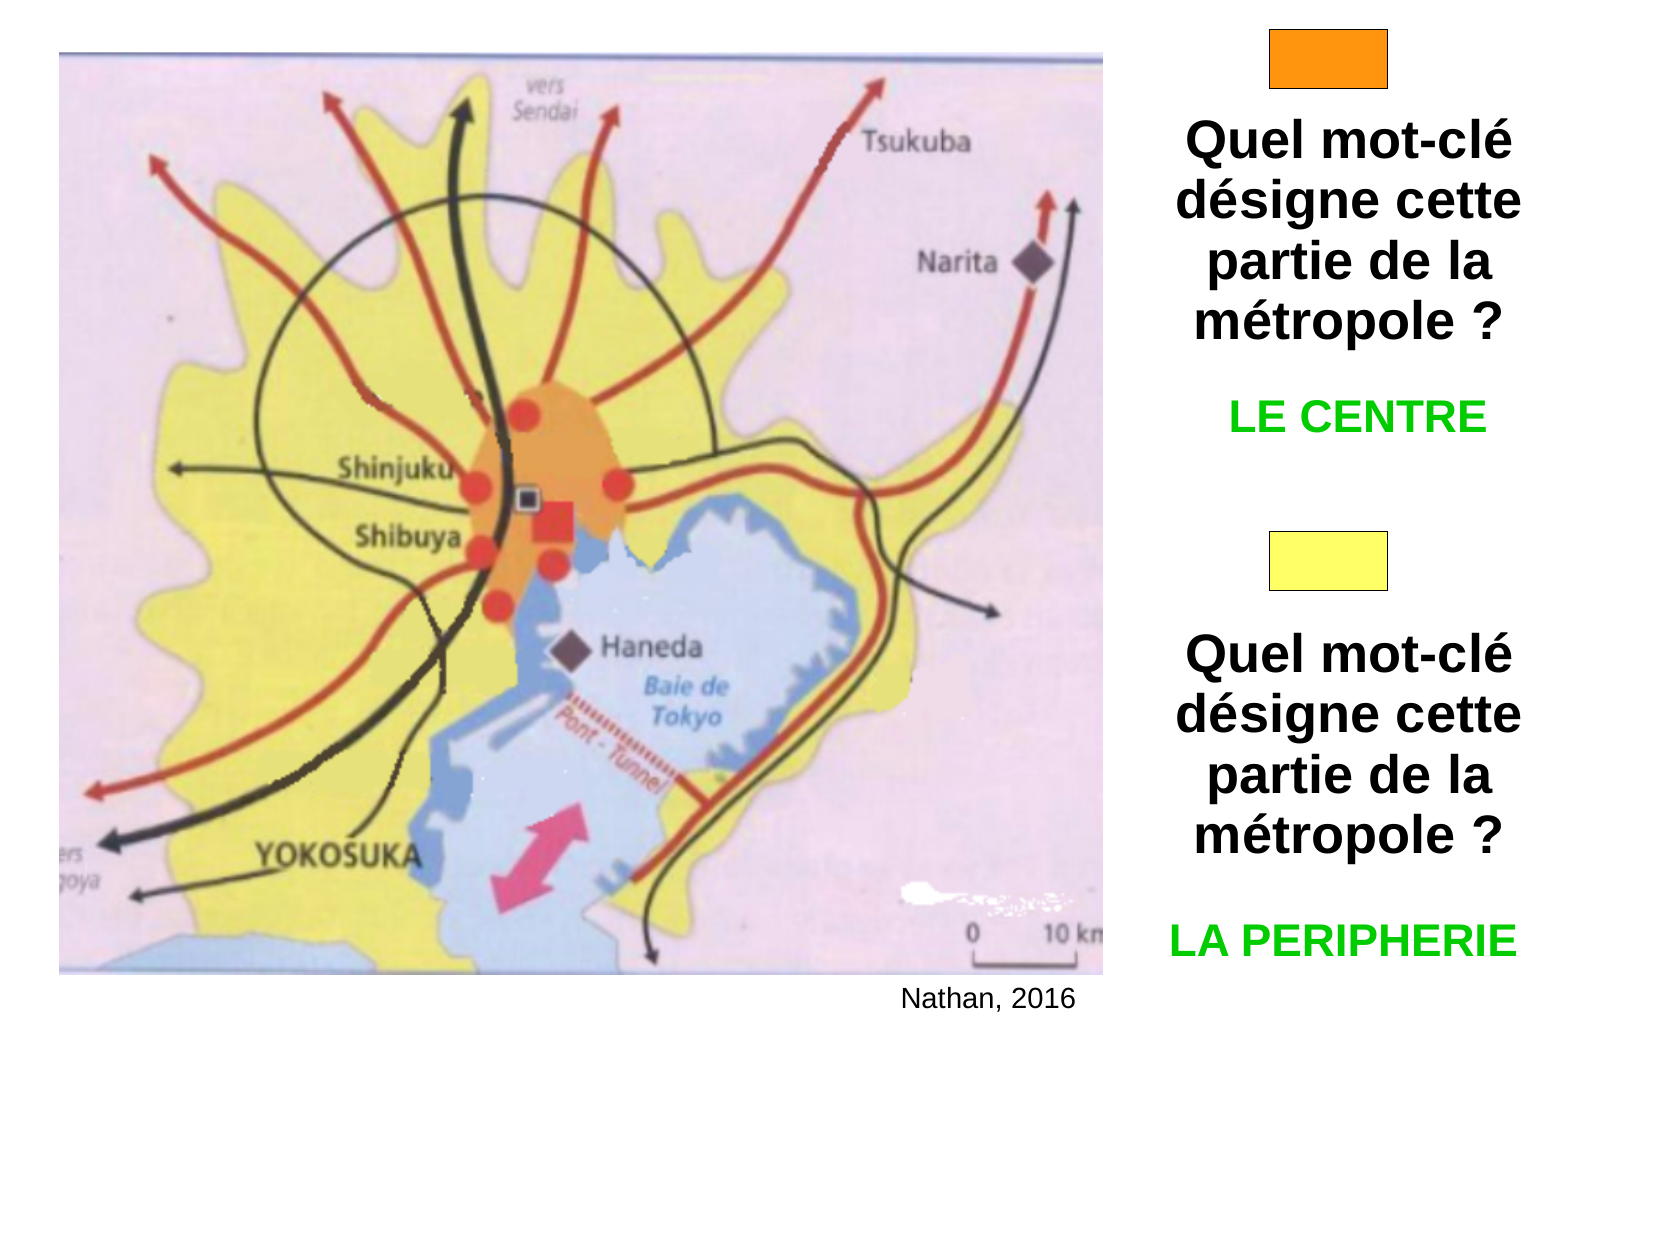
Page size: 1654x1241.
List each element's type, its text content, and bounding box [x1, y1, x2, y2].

text_box LA PERIPHERIE [1151, 907, 1536, 975]
text_box Nathan, 2016 [885, 974, 1093, 1052]
title Quel mot-clé désigne cette partie de la métropole ? [1122, 620, 1577, 869]
text_box LE CENTRE [1181, 383, 1536, 451]
title Quel mot-clé désigne cette partie de la métropole ? [1122, 106, 1577, 355]
picture [59, 51, 1103, 975]
text_box [1269, 29, 1388, 89]
text_box [1269, 531, 1388, 591]
